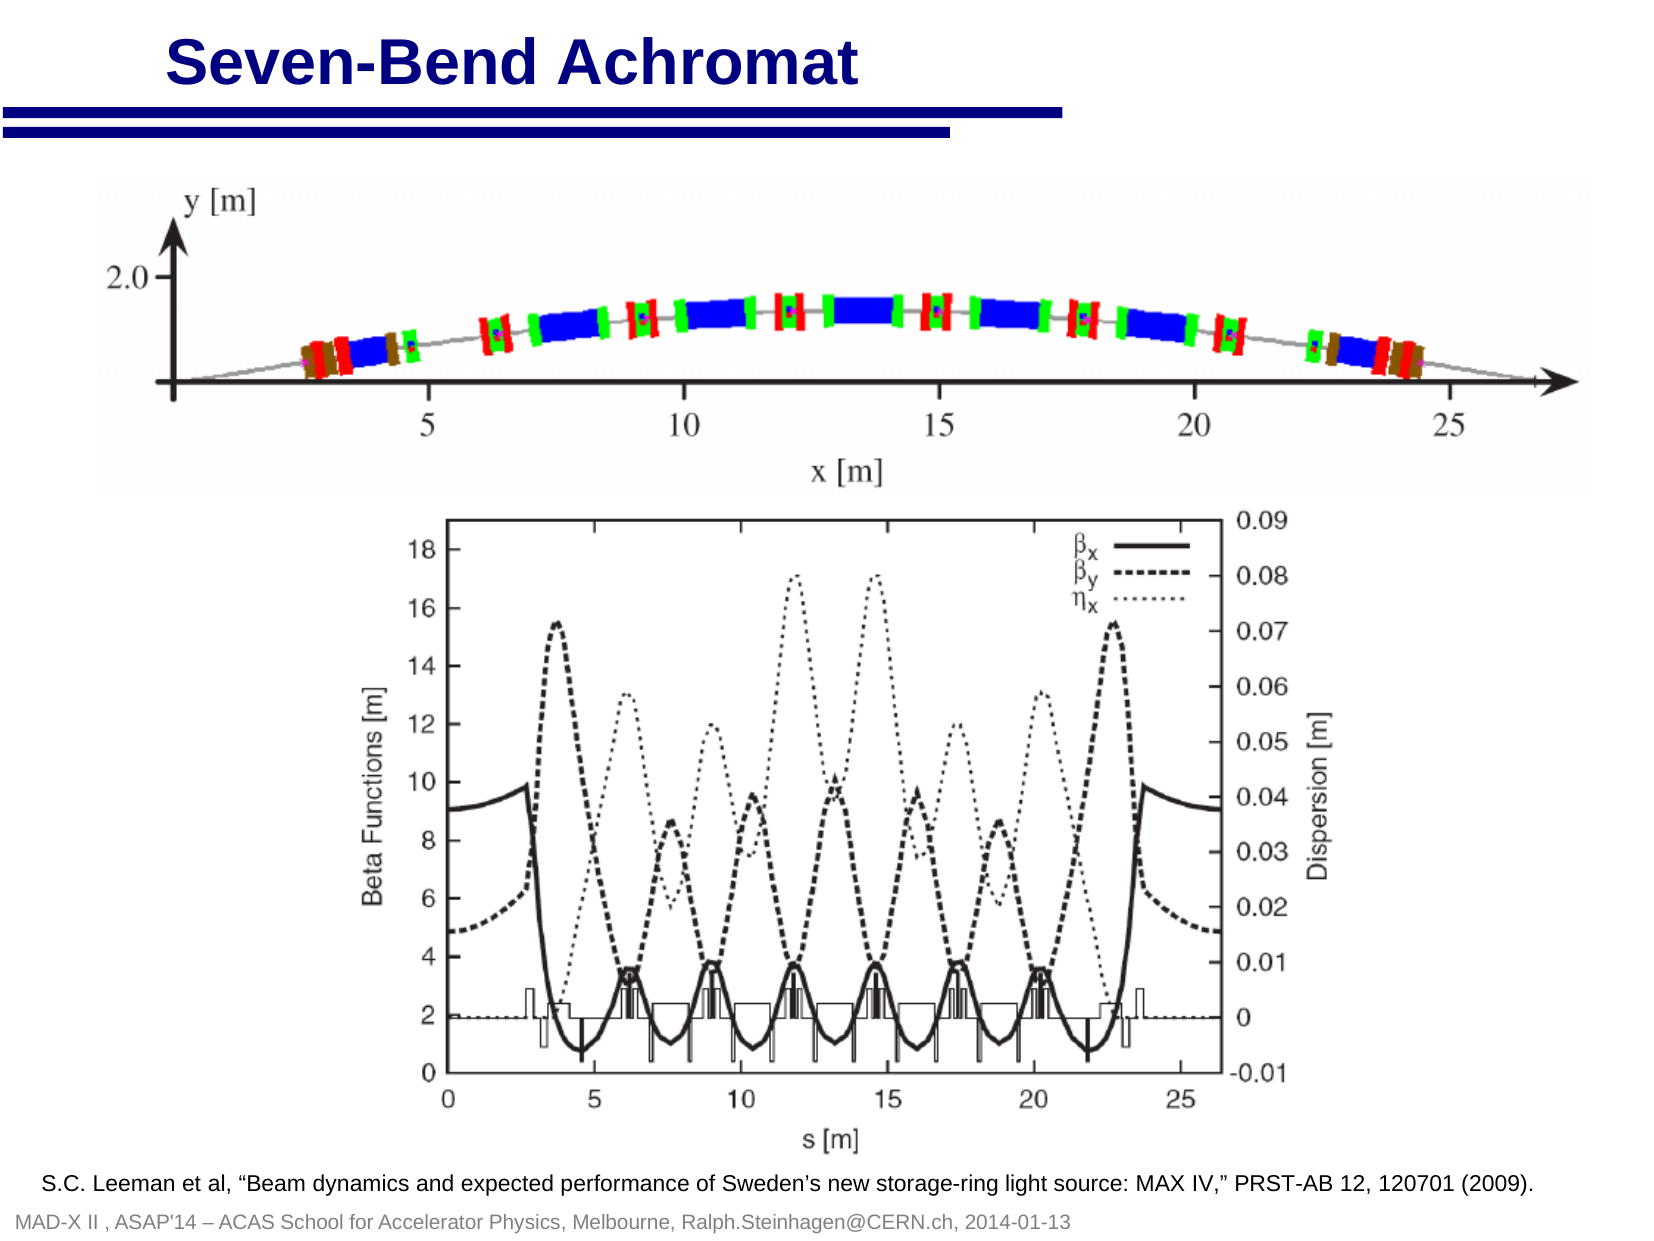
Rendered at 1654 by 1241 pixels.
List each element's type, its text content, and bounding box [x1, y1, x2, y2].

text_box S.C. Leeman et al, “Beam dynamics and expected performance of Sweden’s new storage-ring light source: MAX IV,” PRST-AB 12, 120701 (2009). [41, 1153, 1618, 1197]
title Seven-Bend Achromat [165, 0, 1323, 124]
picture [93, 169, 1599, 1153]
